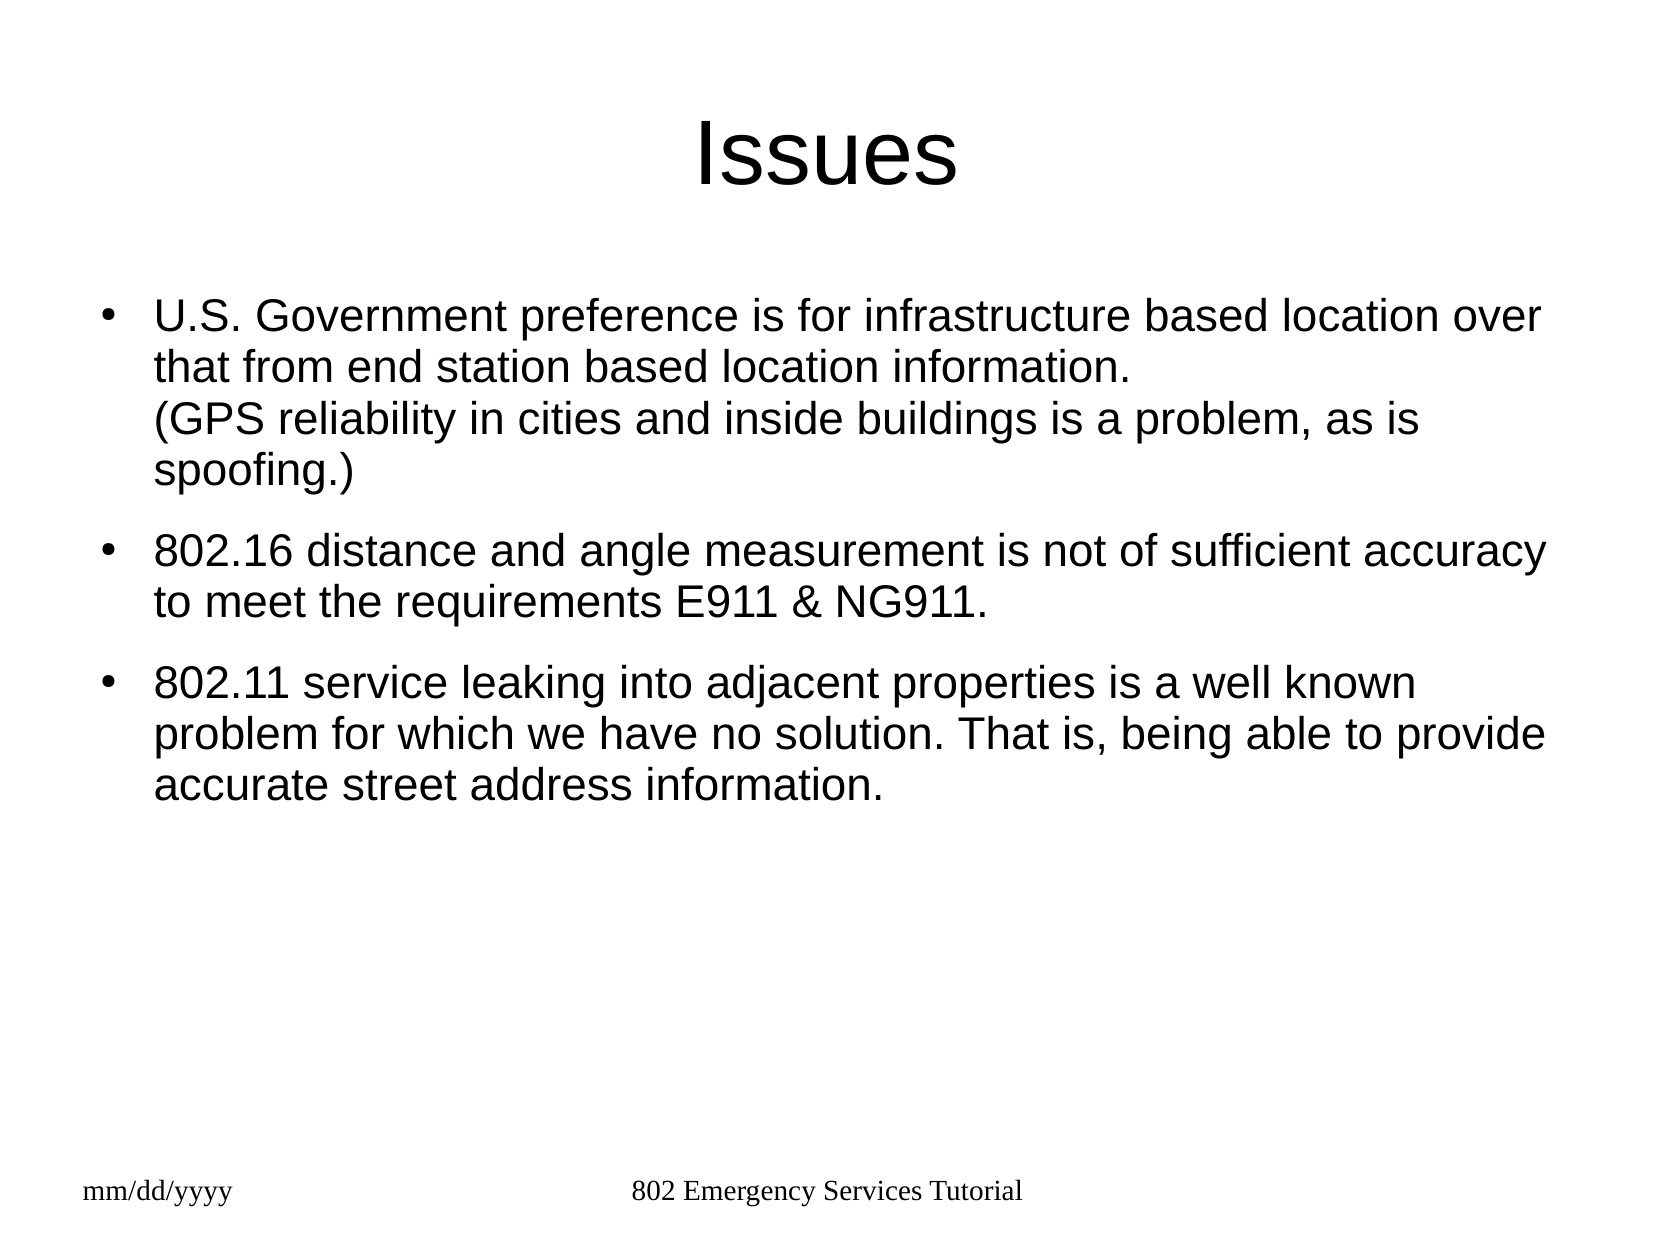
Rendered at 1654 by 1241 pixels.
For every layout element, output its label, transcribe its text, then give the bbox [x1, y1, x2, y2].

list U.S. Government preference is for infrastructure based location over that from end station based location information. (GPS reliability in cities and inside buildings is a problem, as is spoofing.) 802.16 distance and angle measurement is not of sufficient accuracy to meet the requirements E911 & NG911. 802.11 service leaking into adjacent properties is a well known problem for which we have no solution. That is, being able to provide accurate street address information. [82, 290, 1571, 1109]
title Issues [82, 49, 1571, 257]
